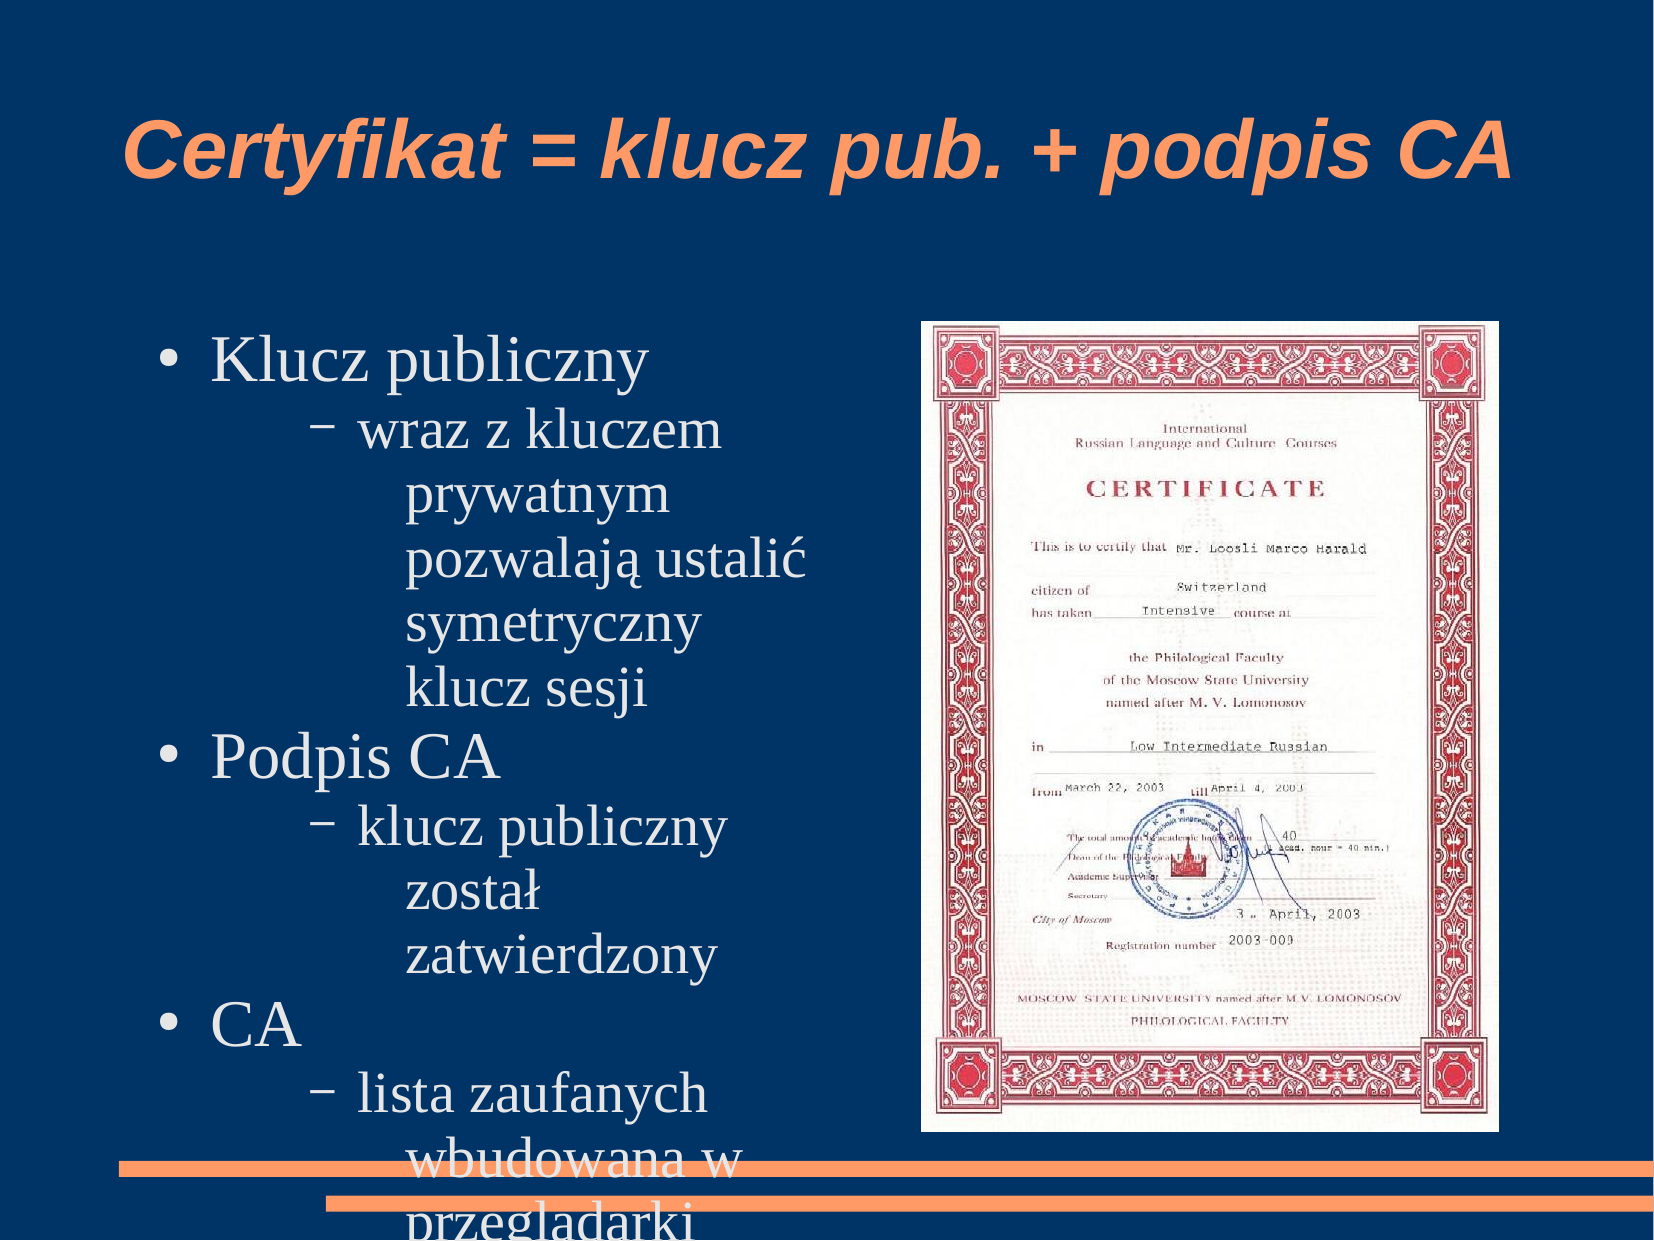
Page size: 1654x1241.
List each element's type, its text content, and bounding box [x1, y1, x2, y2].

title Certyfikat = klucz pub. + podpis CA [121, 46, 1534, 254]
list Klucz publiczny wraz z kluczem prywatnym pozwalają ustalić symetryczny klucz sesji Podpis CA klucz publiczny został zatwierdzony CA lista zaufanych wbudowana w przeglądarki [121, 322, 824, 1133]
picture [921, 321, 1499, 1132]
